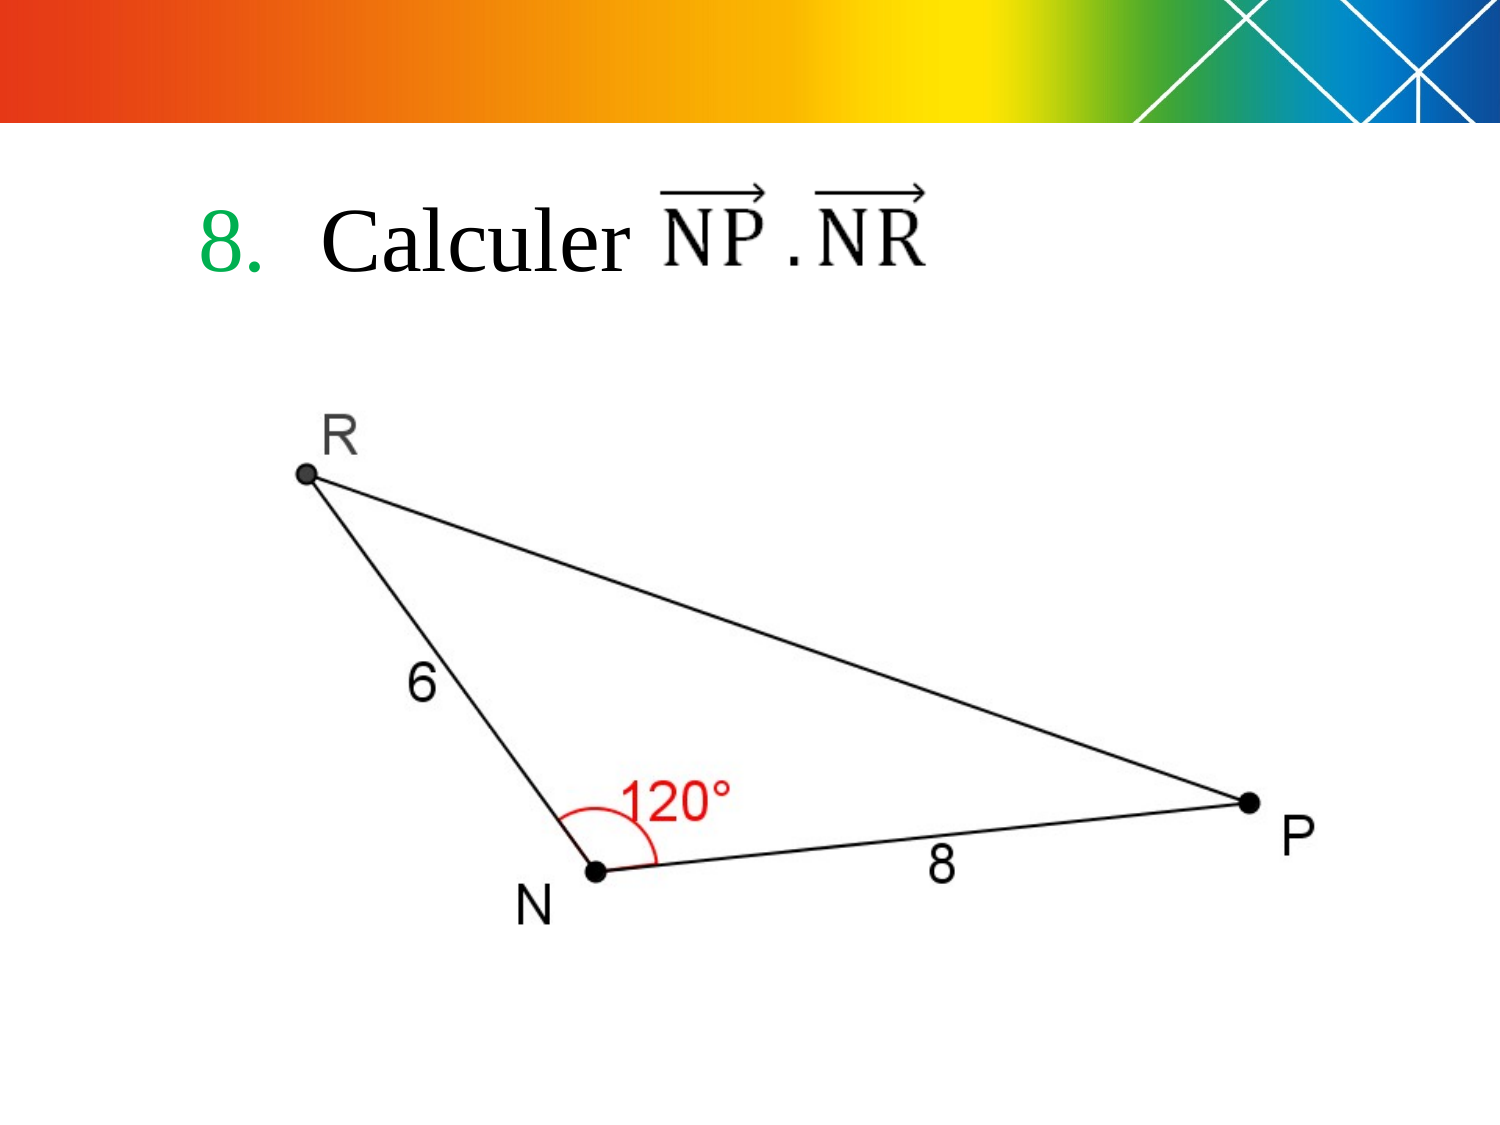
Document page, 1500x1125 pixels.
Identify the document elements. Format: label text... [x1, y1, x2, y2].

picture [0, 0, 1359, 123]
picture [643, 172, 956, 282]
title Calculer [183, 163, 1426, 305]
picture [1340, 0, 1500, 123]
picture [242, 361, 1377, 956]
